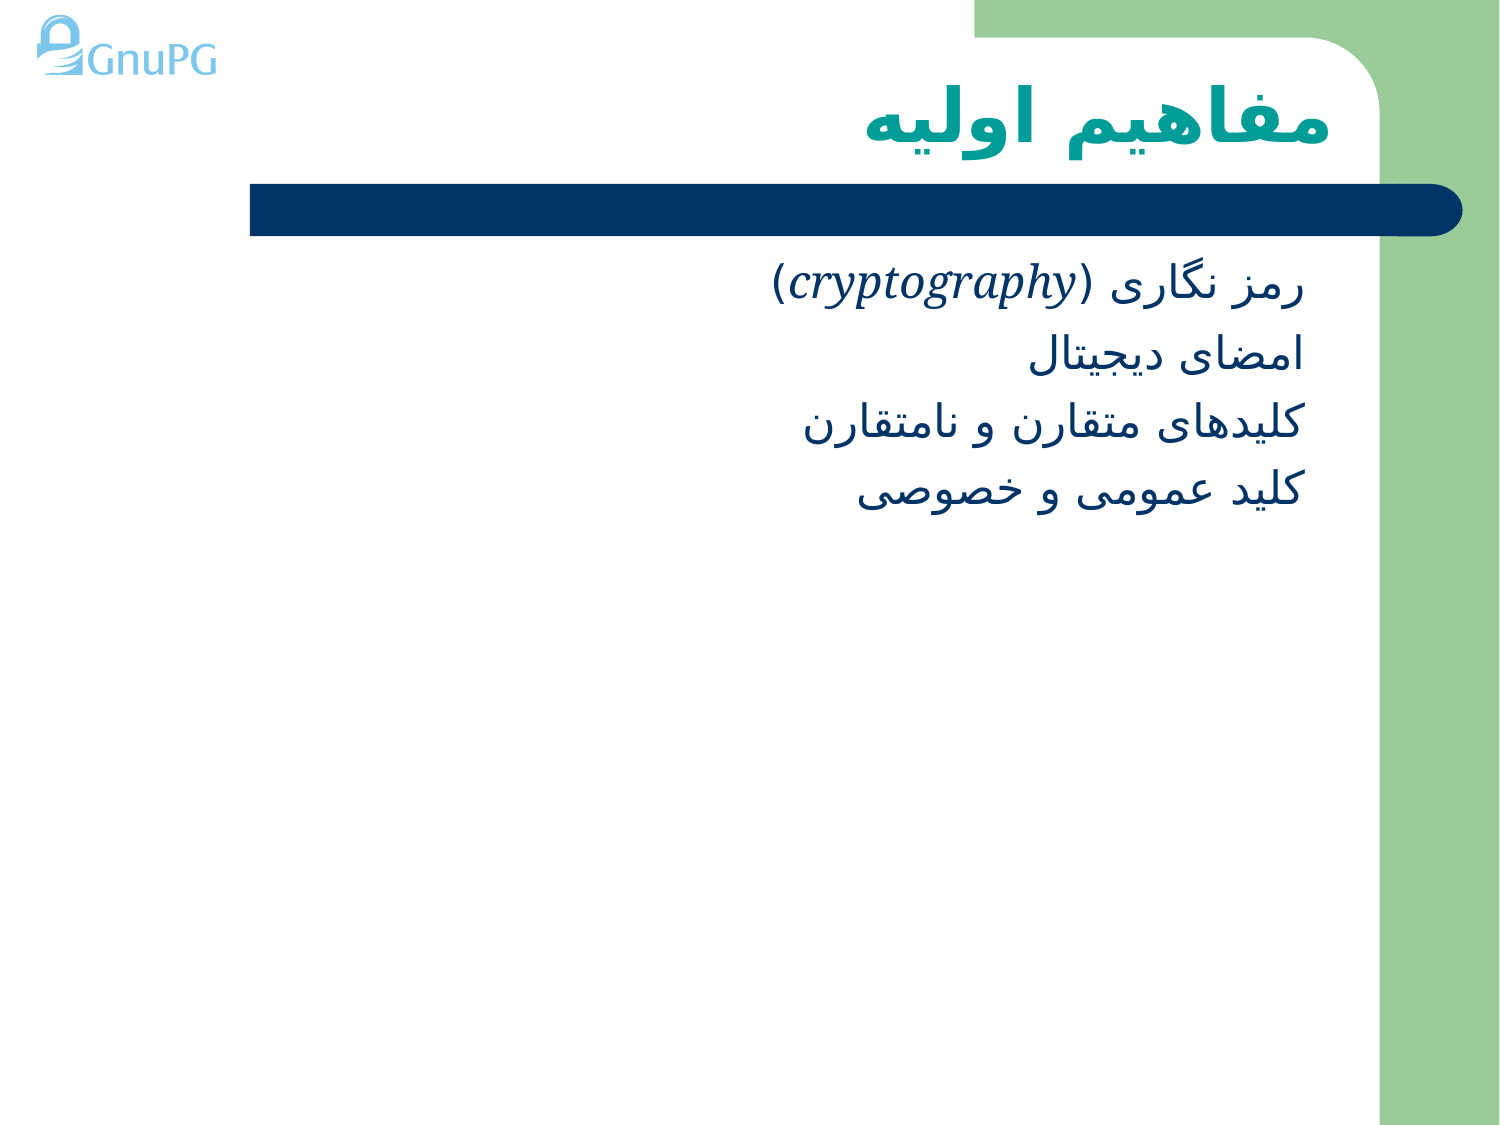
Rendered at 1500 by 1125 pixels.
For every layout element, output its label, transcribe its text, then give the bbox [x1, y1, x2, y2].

title مفاهیم اولیه [11, 37, 1335, 201]
list رمز نگاری (cryptography) امضای دیجیتال کلیدهای متقارن و نامتقارن کلید عمومی و خصوصی [0, 249, 1309, 1088]
